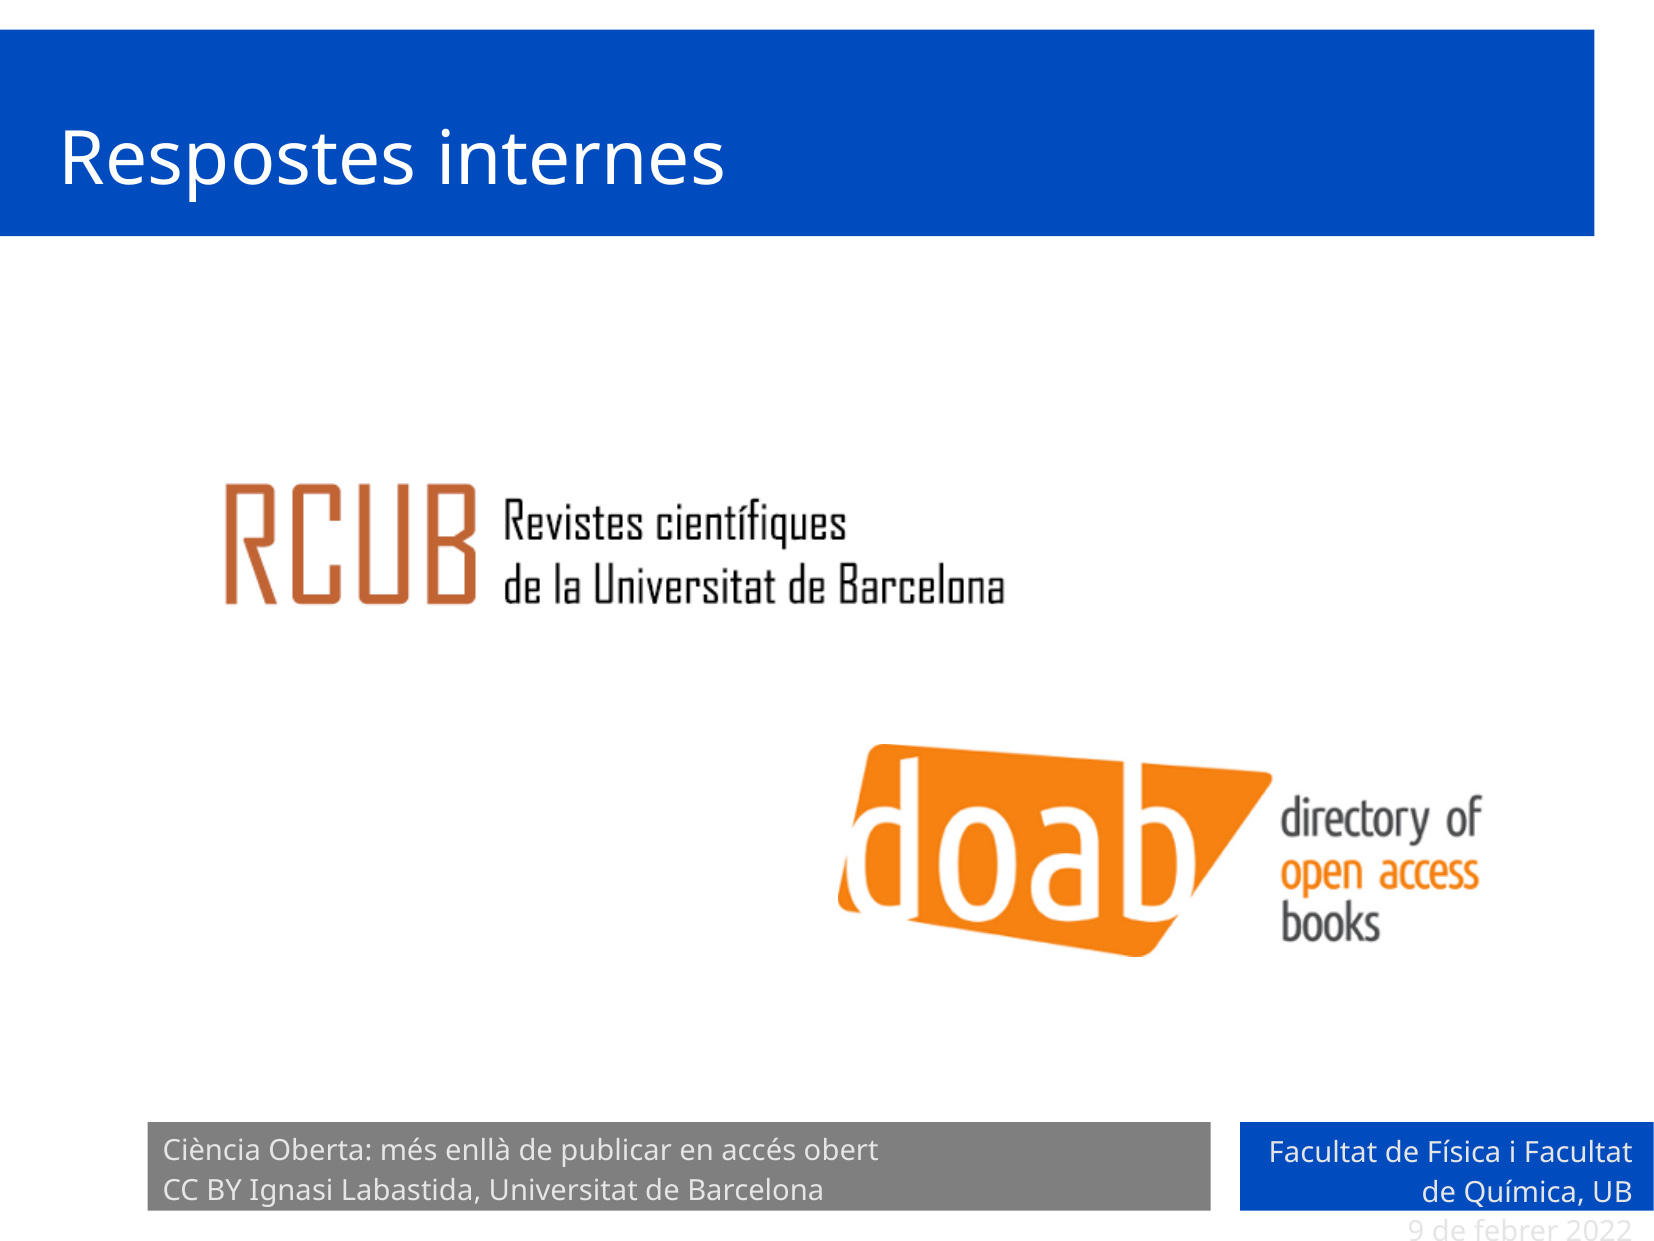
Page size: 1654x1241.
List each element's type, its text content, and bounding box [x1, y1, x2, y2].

picture [838, 744, 1486, 957]
title Respostes internes [59, 59, 1595, 207]
picture [202, 460, 1028, 626]
